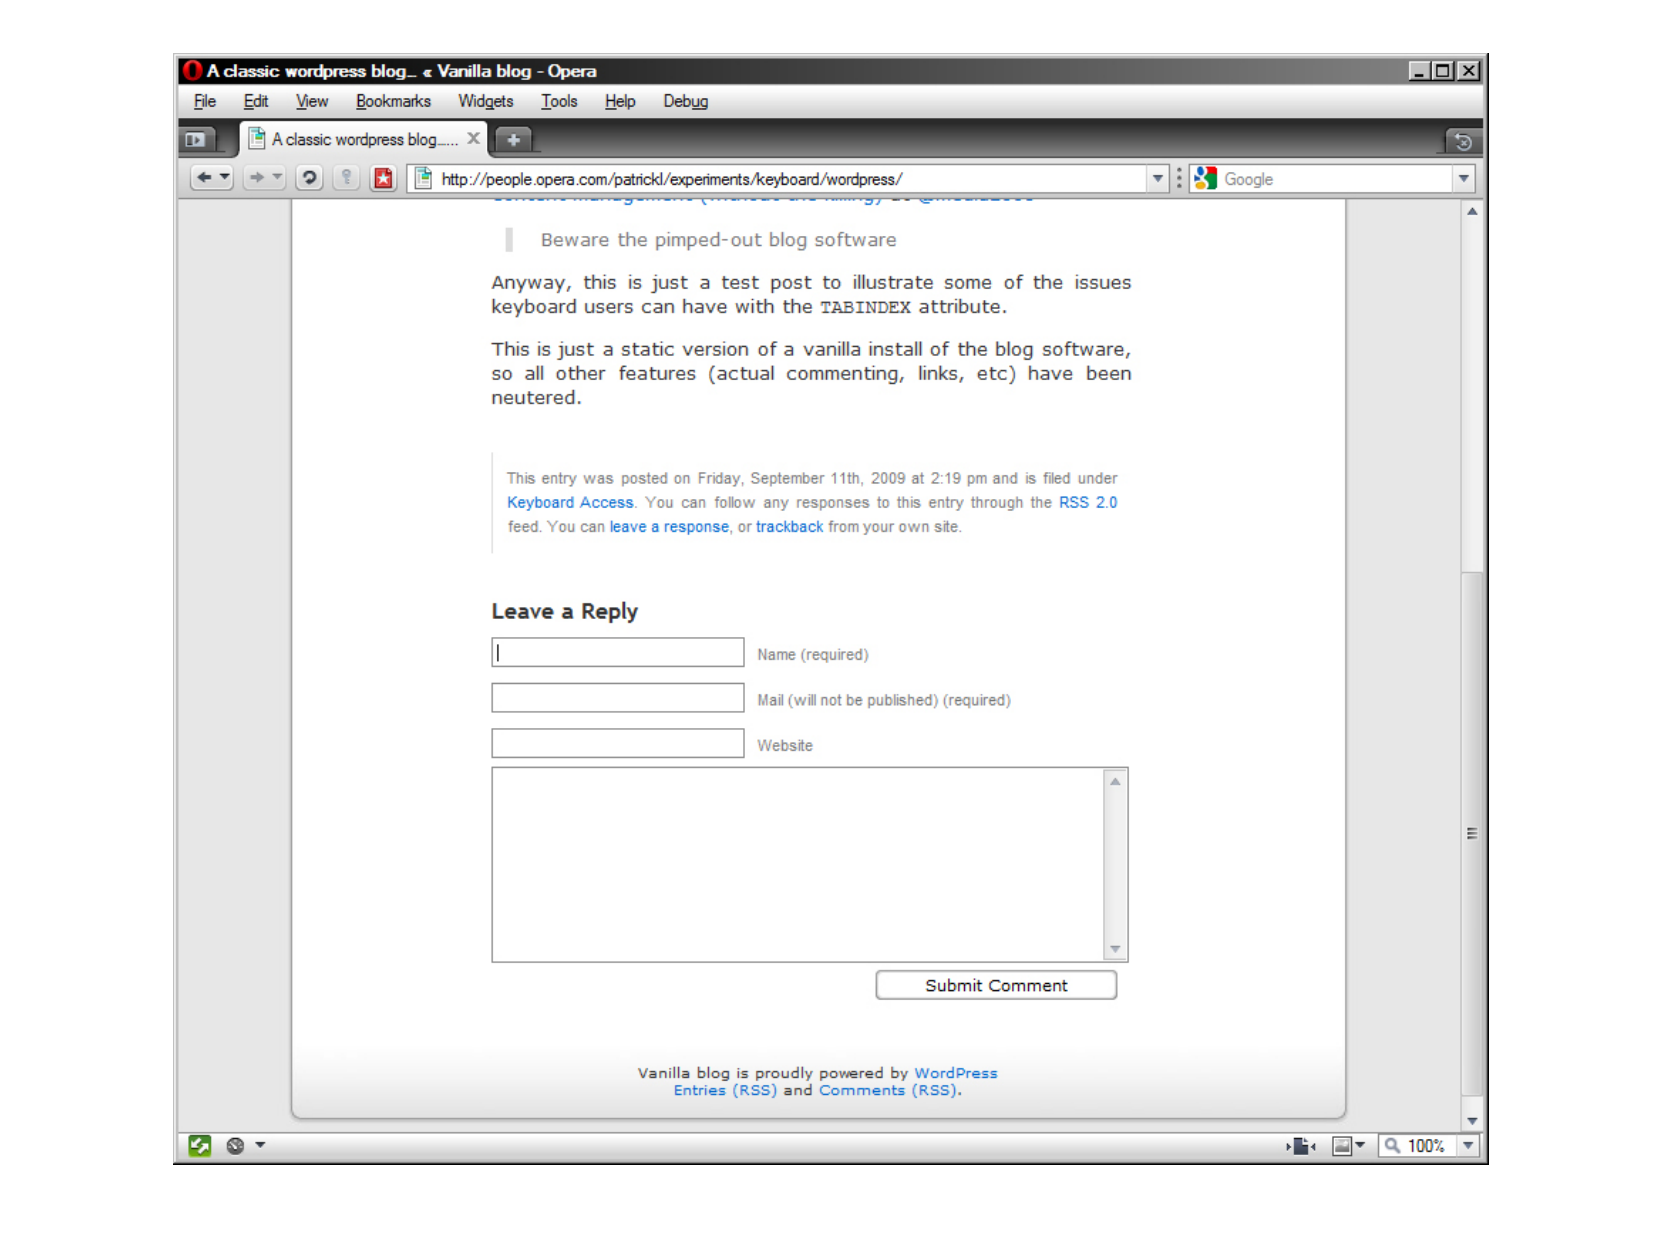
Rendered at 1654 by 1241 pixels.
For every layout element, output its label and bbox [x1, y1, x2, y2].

picture [173, 53, 1489, 1165]
